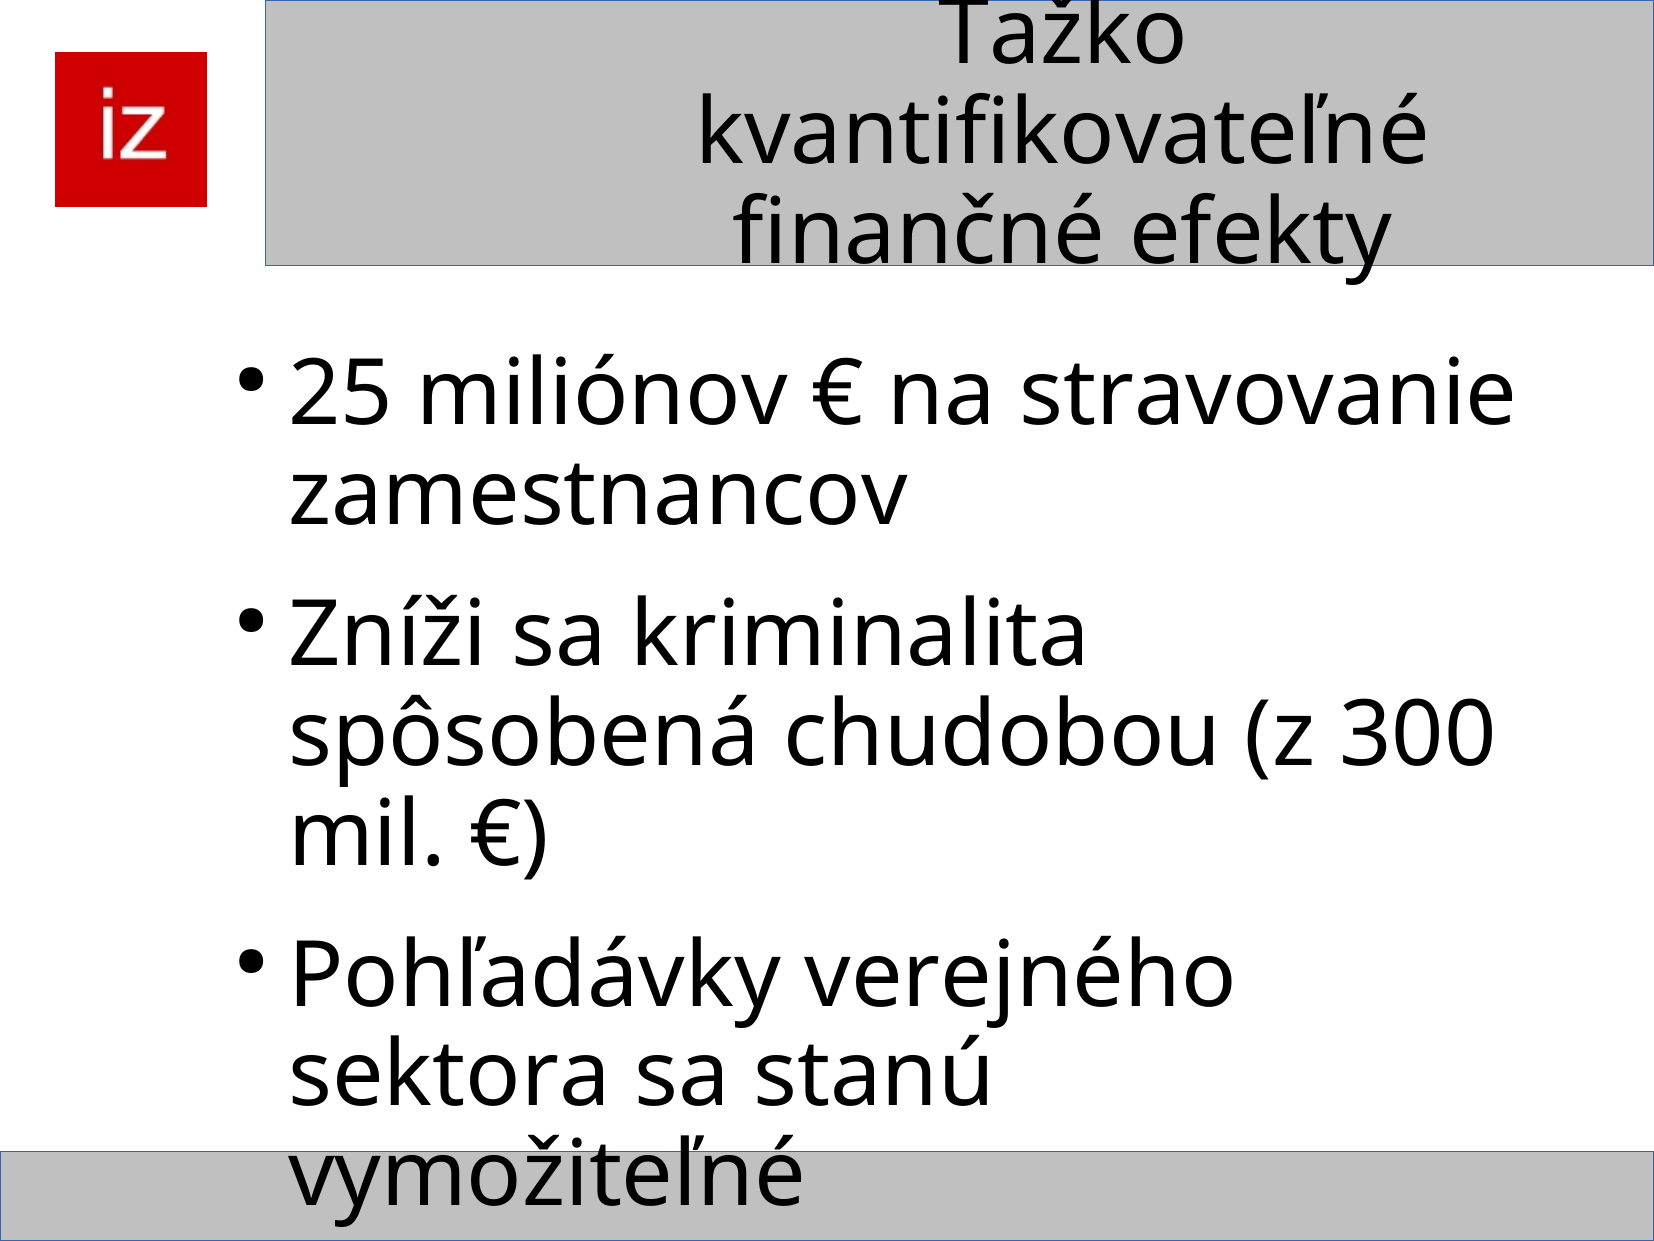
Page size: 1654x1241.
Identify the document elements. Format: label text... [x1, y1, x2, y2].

picture [55, 52, 207, 207]
title Ťažko kvantifikovateľné finančné efekty [561, 29, 1565, 237]
list 25 miliónov € na stravovanie zamestnancov Zníži sa kriminalita spôsobená chudobou (z 300 mil. €) Pohľadávky verejného sektora sa stanú vymožiteľné Pracujúci začnú platiť výživné (7 mil. €) [121, 344, 1533, 1193]
